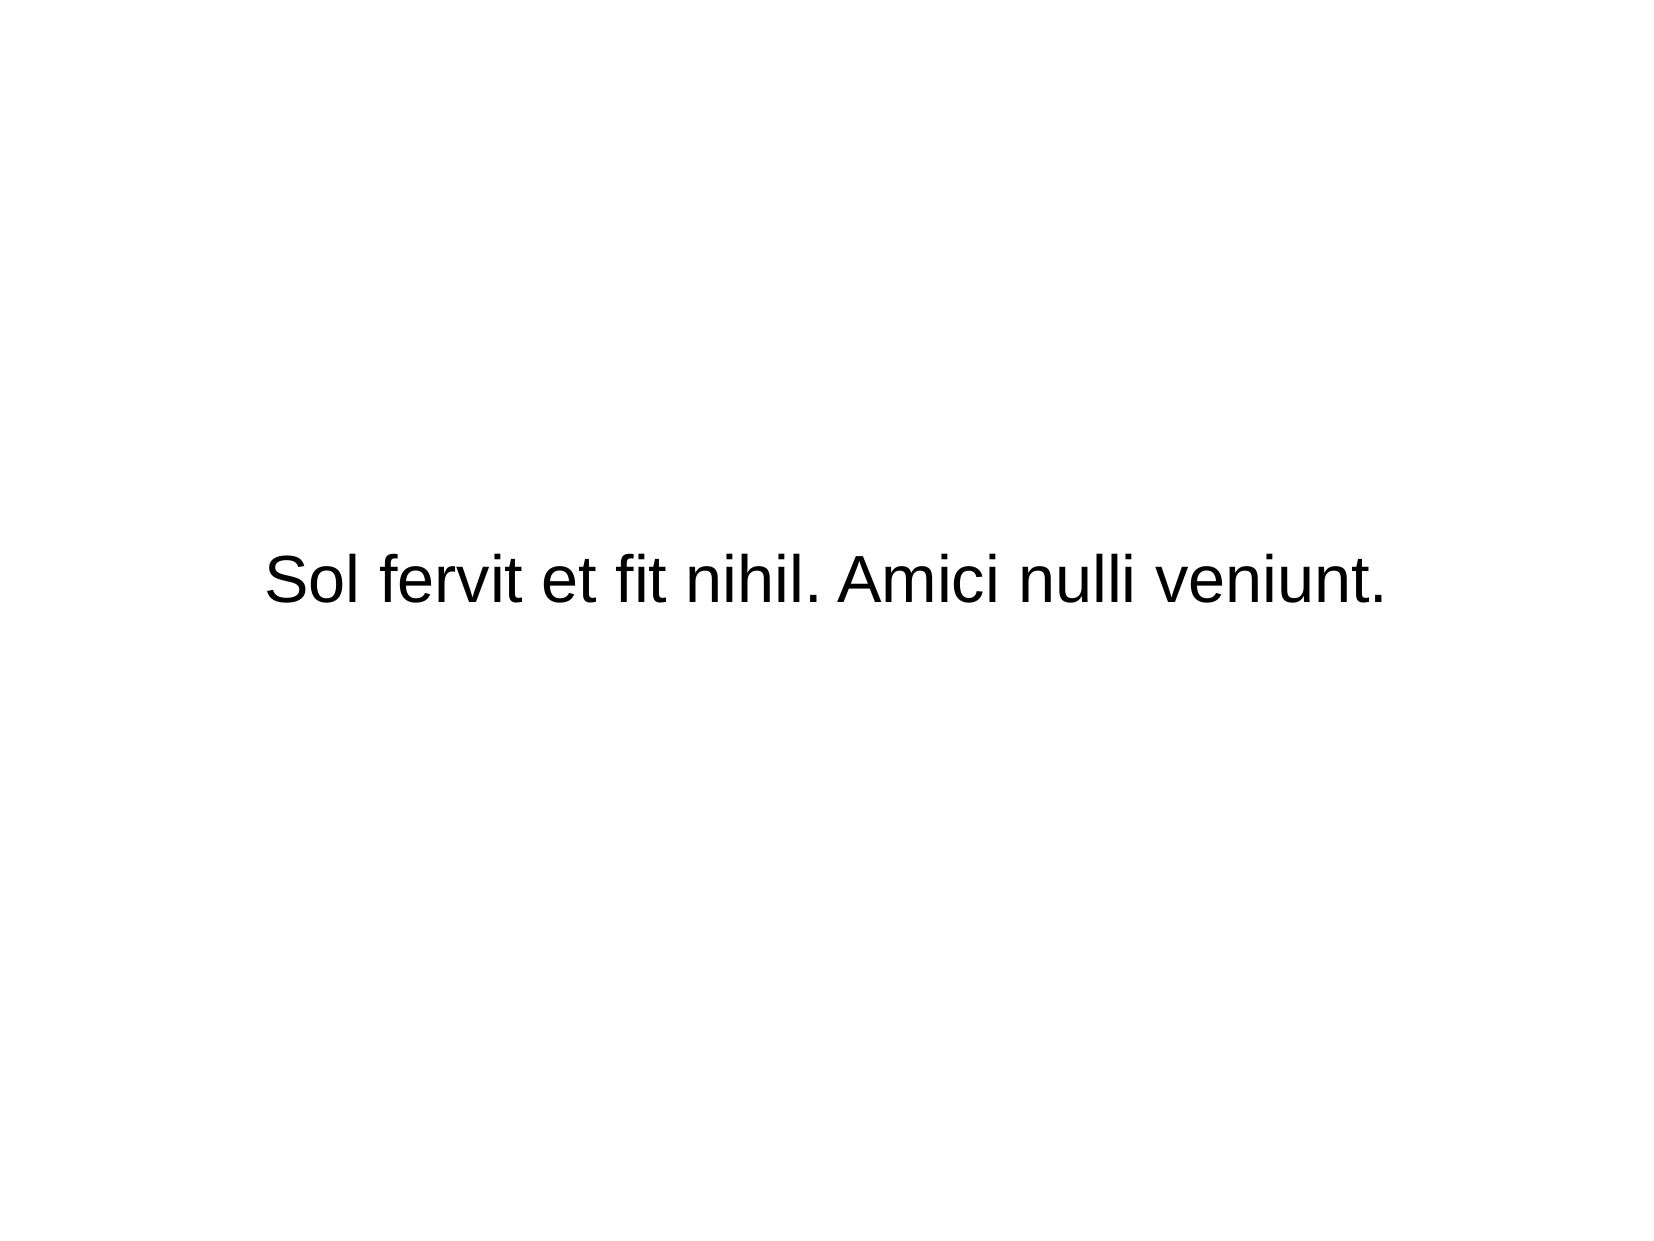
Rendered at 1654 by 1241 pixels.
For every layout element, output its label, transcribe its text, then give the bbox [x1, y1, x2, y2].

subtitle Sol fervit et fit nihil. Amici nulli veniunt. [82, 56, 1571, 1102]
